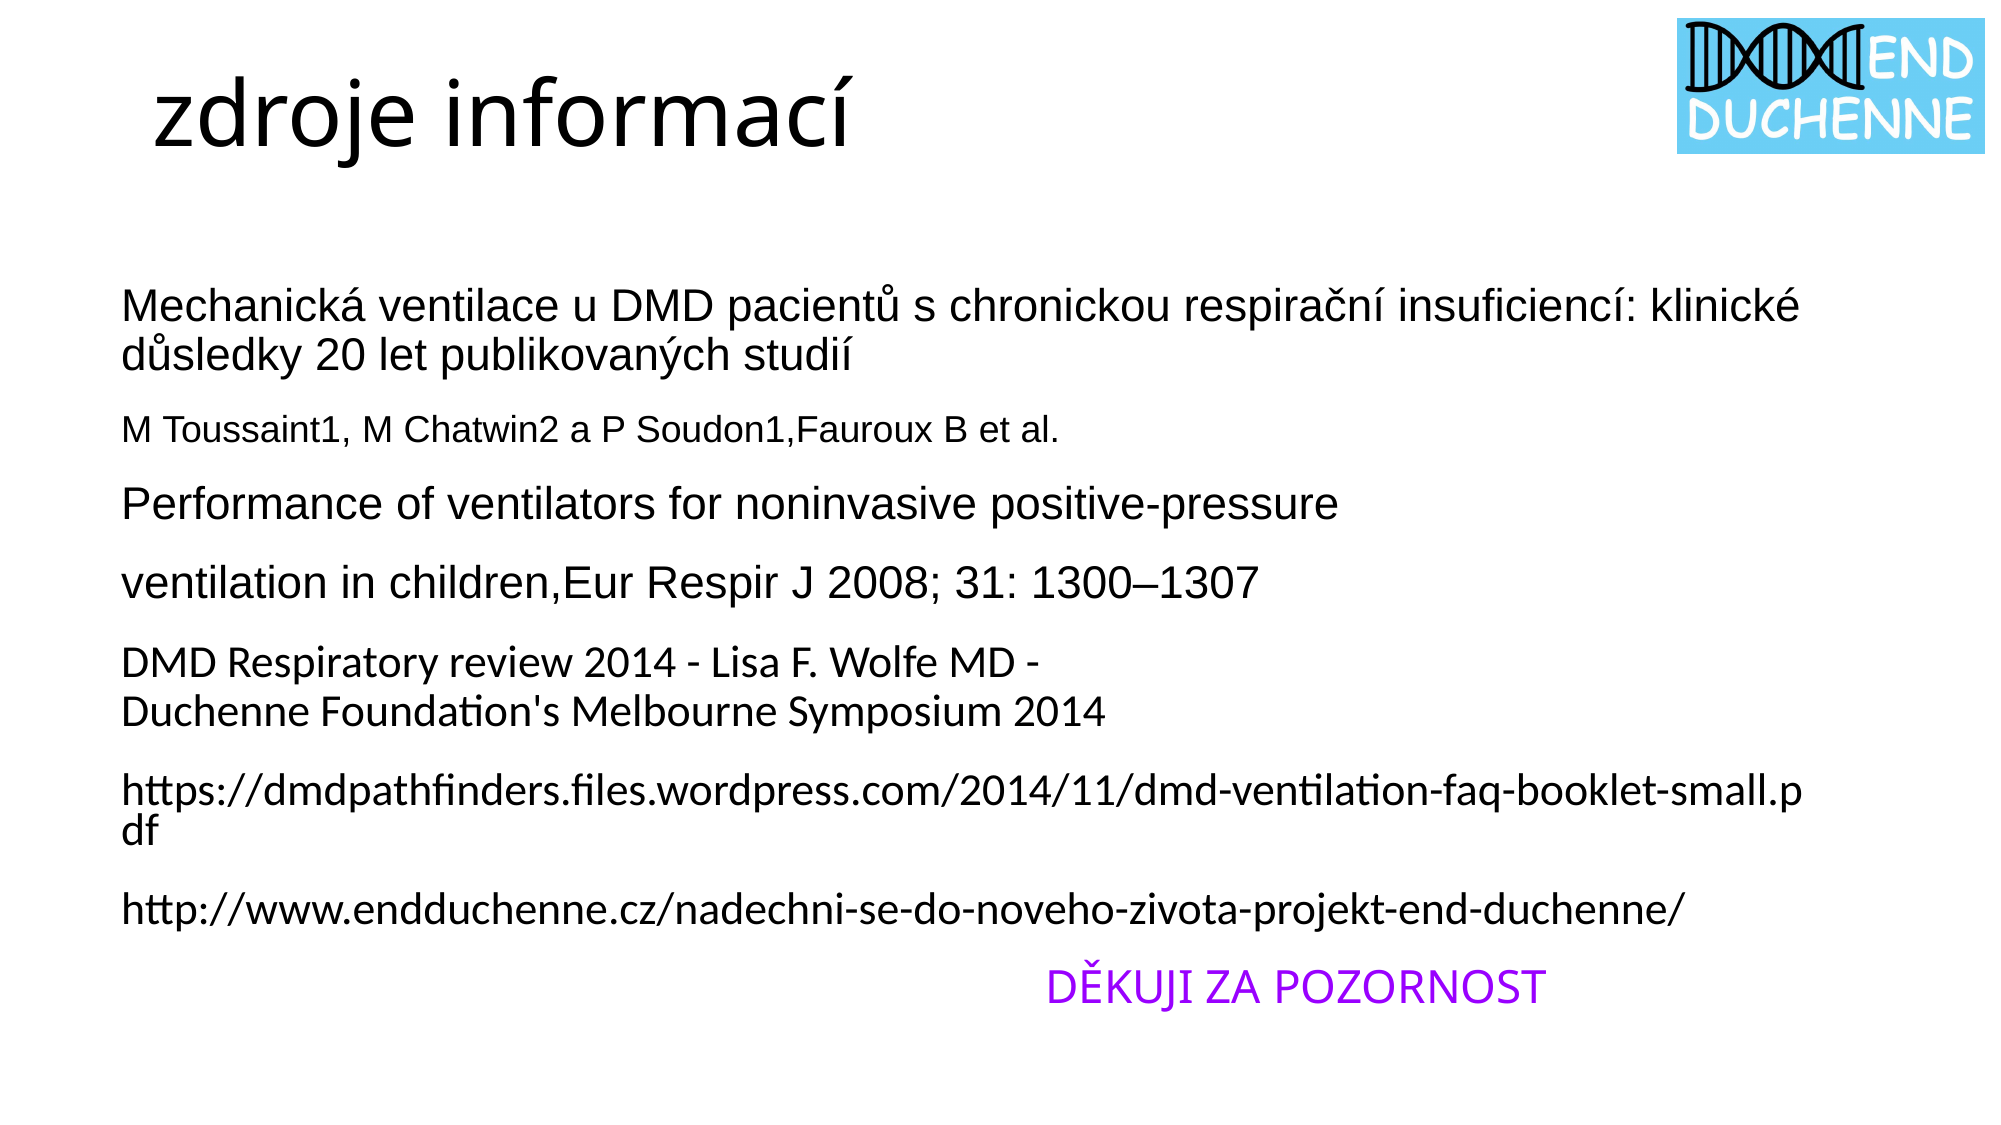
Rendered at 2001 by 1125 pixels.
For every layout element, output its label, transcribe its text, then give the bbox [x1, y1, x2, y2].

picture [1677, 18, 1985, 154]
title zdroje informací [137, 59, 1863, 189]
list Mechanická ventilace u DMD pacientů s chronickou respirační insuficiencí: klinické důsledky 20 let publikovaných studií M Toussaint1, M Chatwin2 a P Soudon1,Fauroux B et al. Performance of ventilators for noninvasive positive-pressure ventilation in children,Eur Respir J 2008; 31: 1300–1307 DMD Respiratory review 2014 - Lisa F. Wolfe MD - Duchenne Foundation's Melbourne Symposium 2014 https://dmdpathfinders.files.wordpress.com/2014/11/dmd-ventilation-faq-booklet-small.pdf http://www.endduchenne.cz/nadechni-se-do-noveho-zivota-projekt-end-duchenne/ DĚKUJI ZA POZORNOST [106, 274, 1832, 1111]
